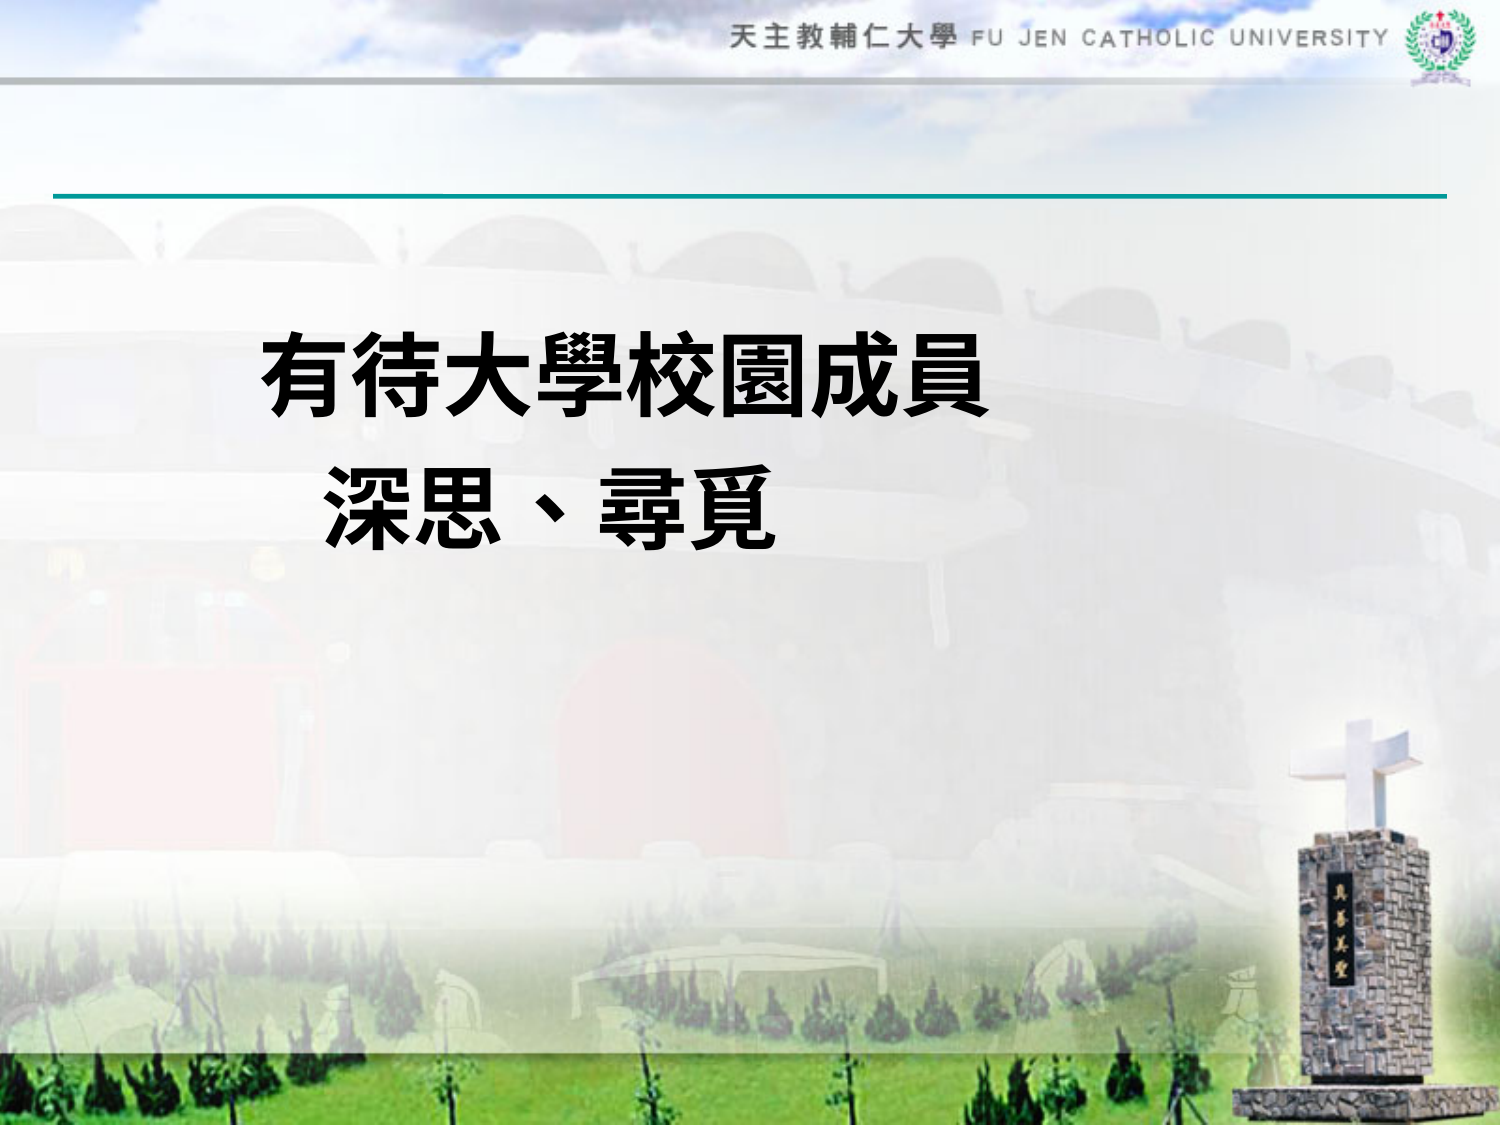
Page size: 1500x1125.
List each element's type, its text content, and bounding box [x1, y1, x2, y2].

list 有待大學校園成員 深思、尋覓 [41, 309, 1436, 1125]
